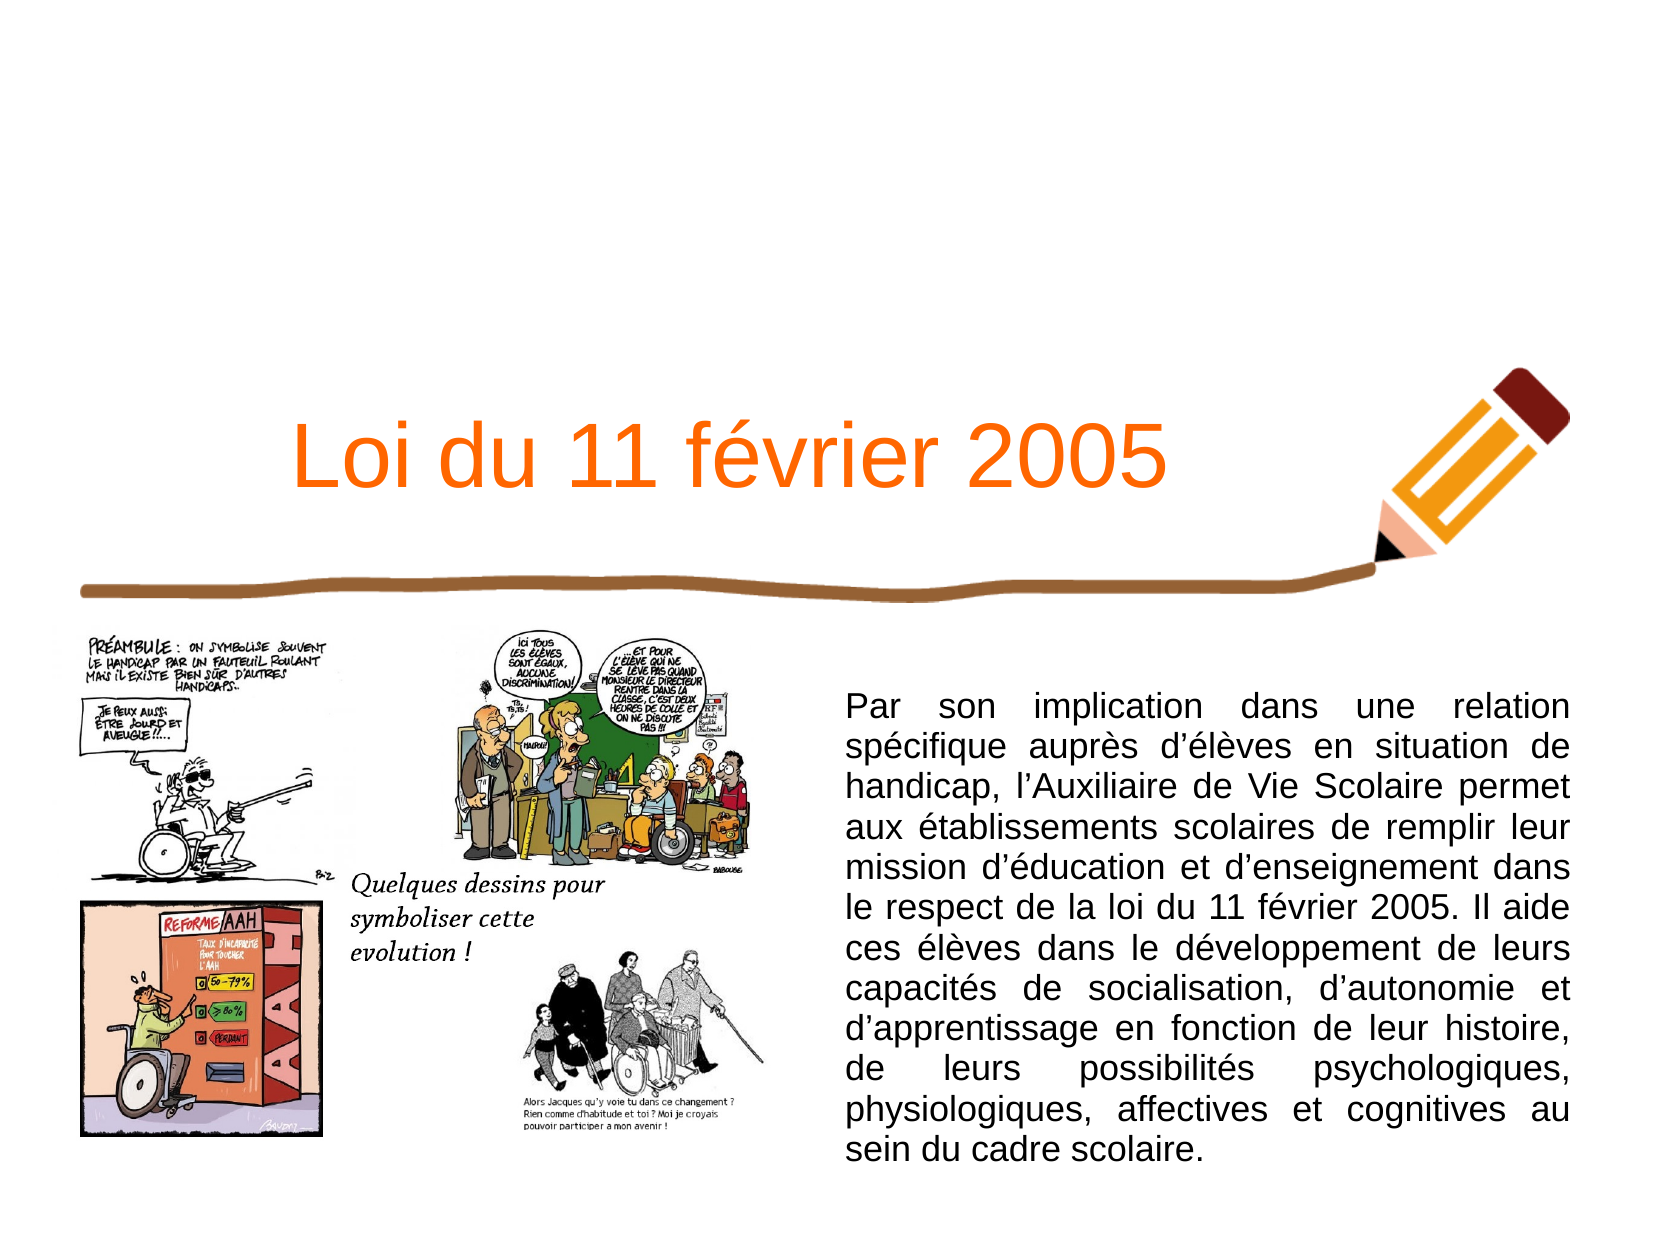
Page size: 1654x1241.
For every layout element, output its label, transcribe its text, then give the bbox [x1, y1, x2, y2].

picture [80, 367, 1570, 603]
title Loi du 11 février 2005 [82, 352, 1379, 560]
picture [52, 625, 780, 1147]
list Par son implication dans une relation spécifique auprès d’élèves en situation de handicap, l’Auxiliaire de Vie Scolaire permet aux établissements scolaires de remplir leur mission d’éducation et d’enseignement dans le respect de la loi du 11 février 2005. Il aide ces élèves dans le développement de leurs capacités de socialisation, d’autonomie et d’apprentissage en fonction de leur histoire, de leurs possibilités psychologiques, physiologiques, affectives et cognitives au sein du cadre scolaire. [845, 685, 1572, 1177]
